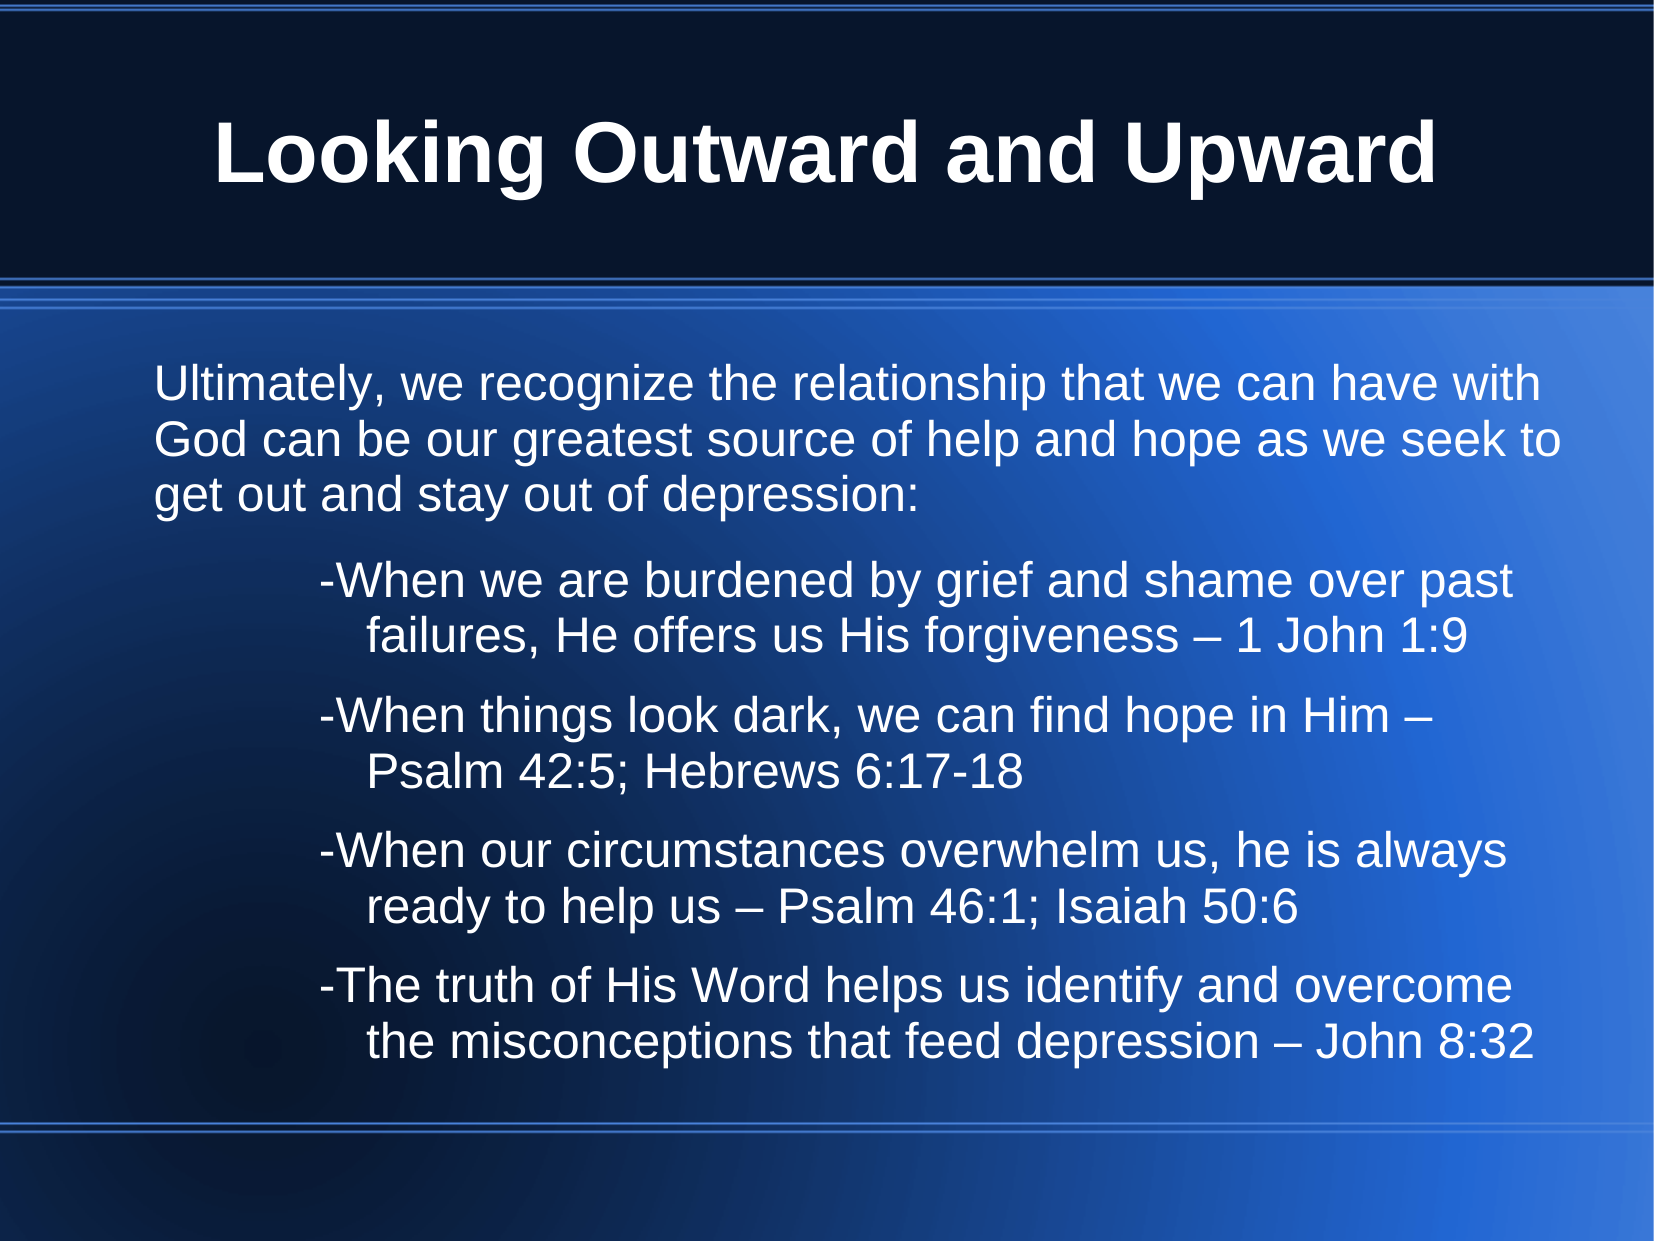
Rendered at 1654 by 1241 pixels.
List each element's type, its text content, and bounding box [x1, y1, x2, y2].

title Looking Outward and Upward [82, 49, 1571, 257]
list Ultimately, we recognize the relationship that we can have with God can be our greatest source of help and hope as we seek to get out and stay out of depression: -When we are burdened by grief and shame over past failures, He offers us His forgiveness – 1 John 1:9 -When things look dark, we can find hope in Him – Psalm 42:5; Hebrews 6:17-18 -When our circumstances overwhelm us, he is always ready to help us – Psalm 46:1; Isaiah 50:6 -The truth of His Word helps us identify and overcome the misconceptions that feed depression – John 8:32 [82, 355, 1571, 1069]
picture [0, 0, 1654, 1241]
